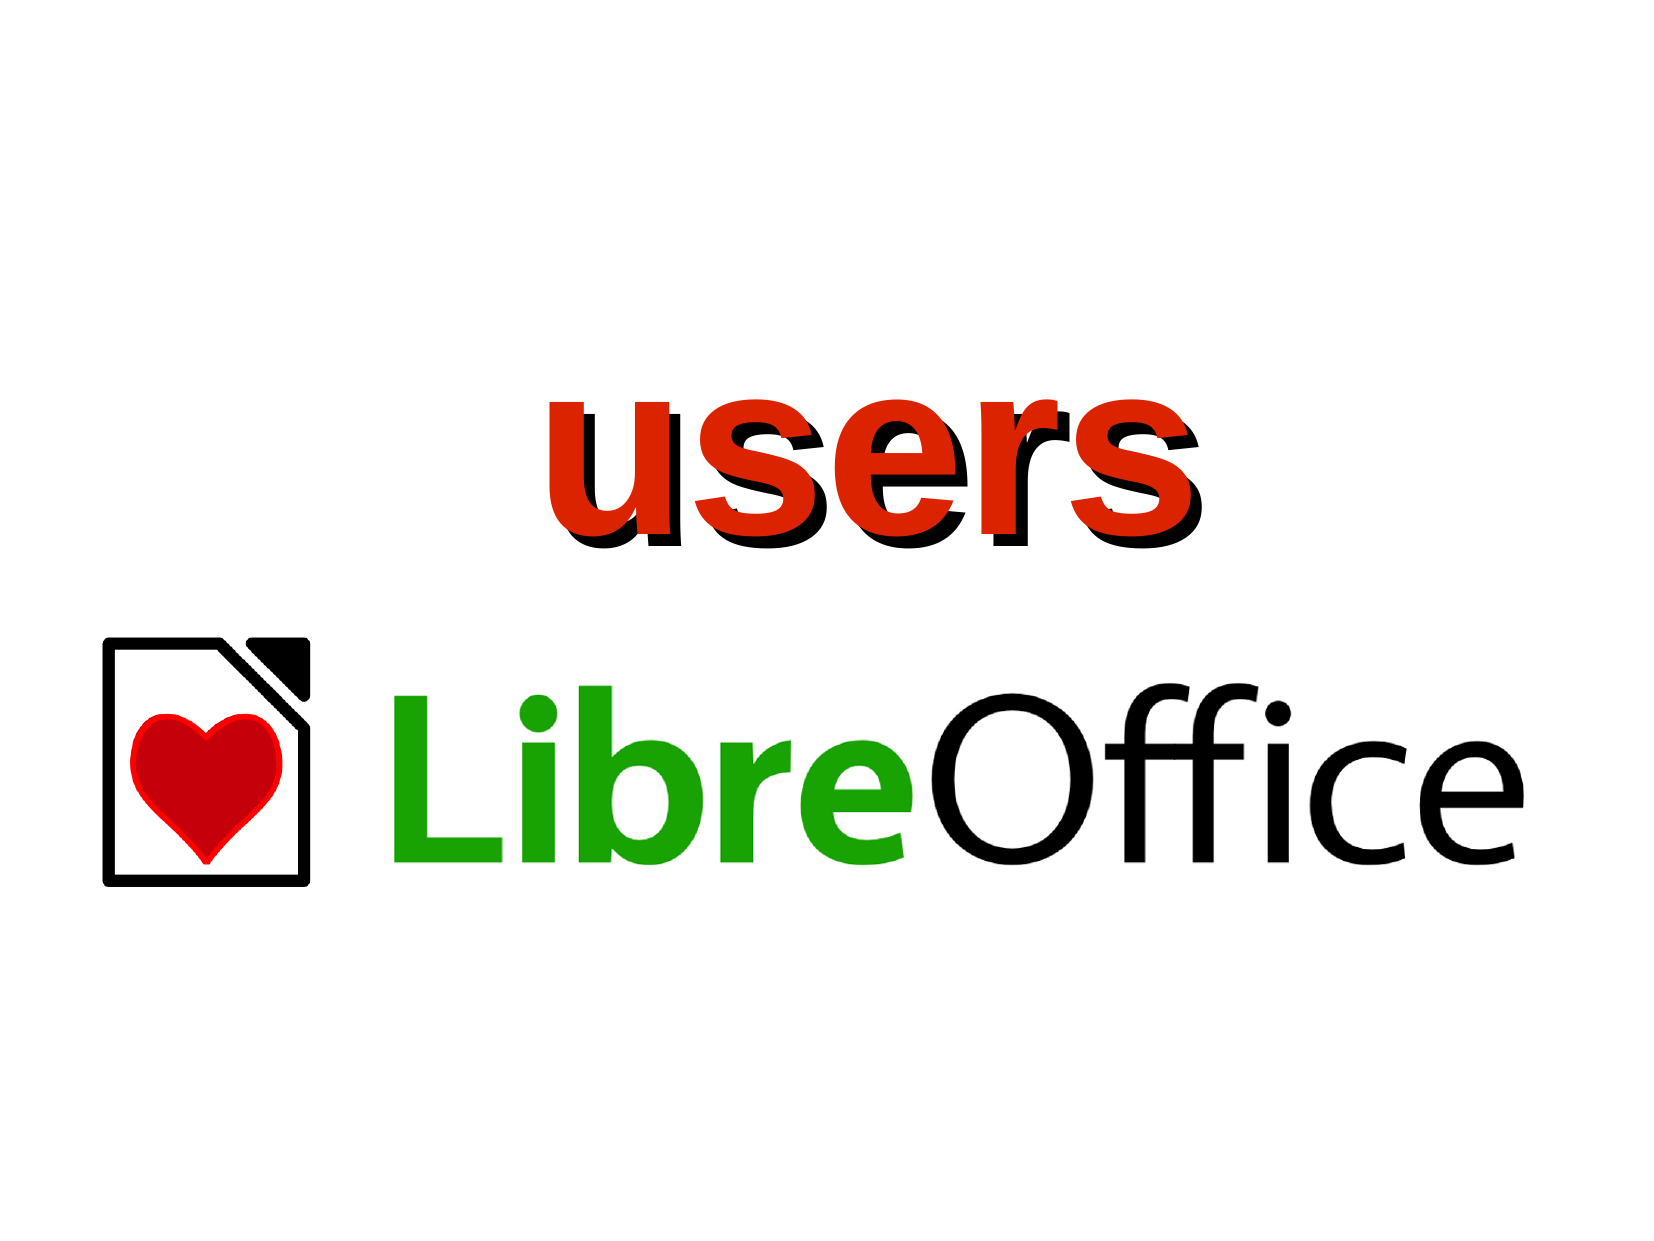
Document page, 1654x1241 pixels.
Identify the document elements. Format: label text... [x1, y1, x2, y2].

text_box users [519, 301, 1217, 596]
picture [59, 607, 1564, 926]
